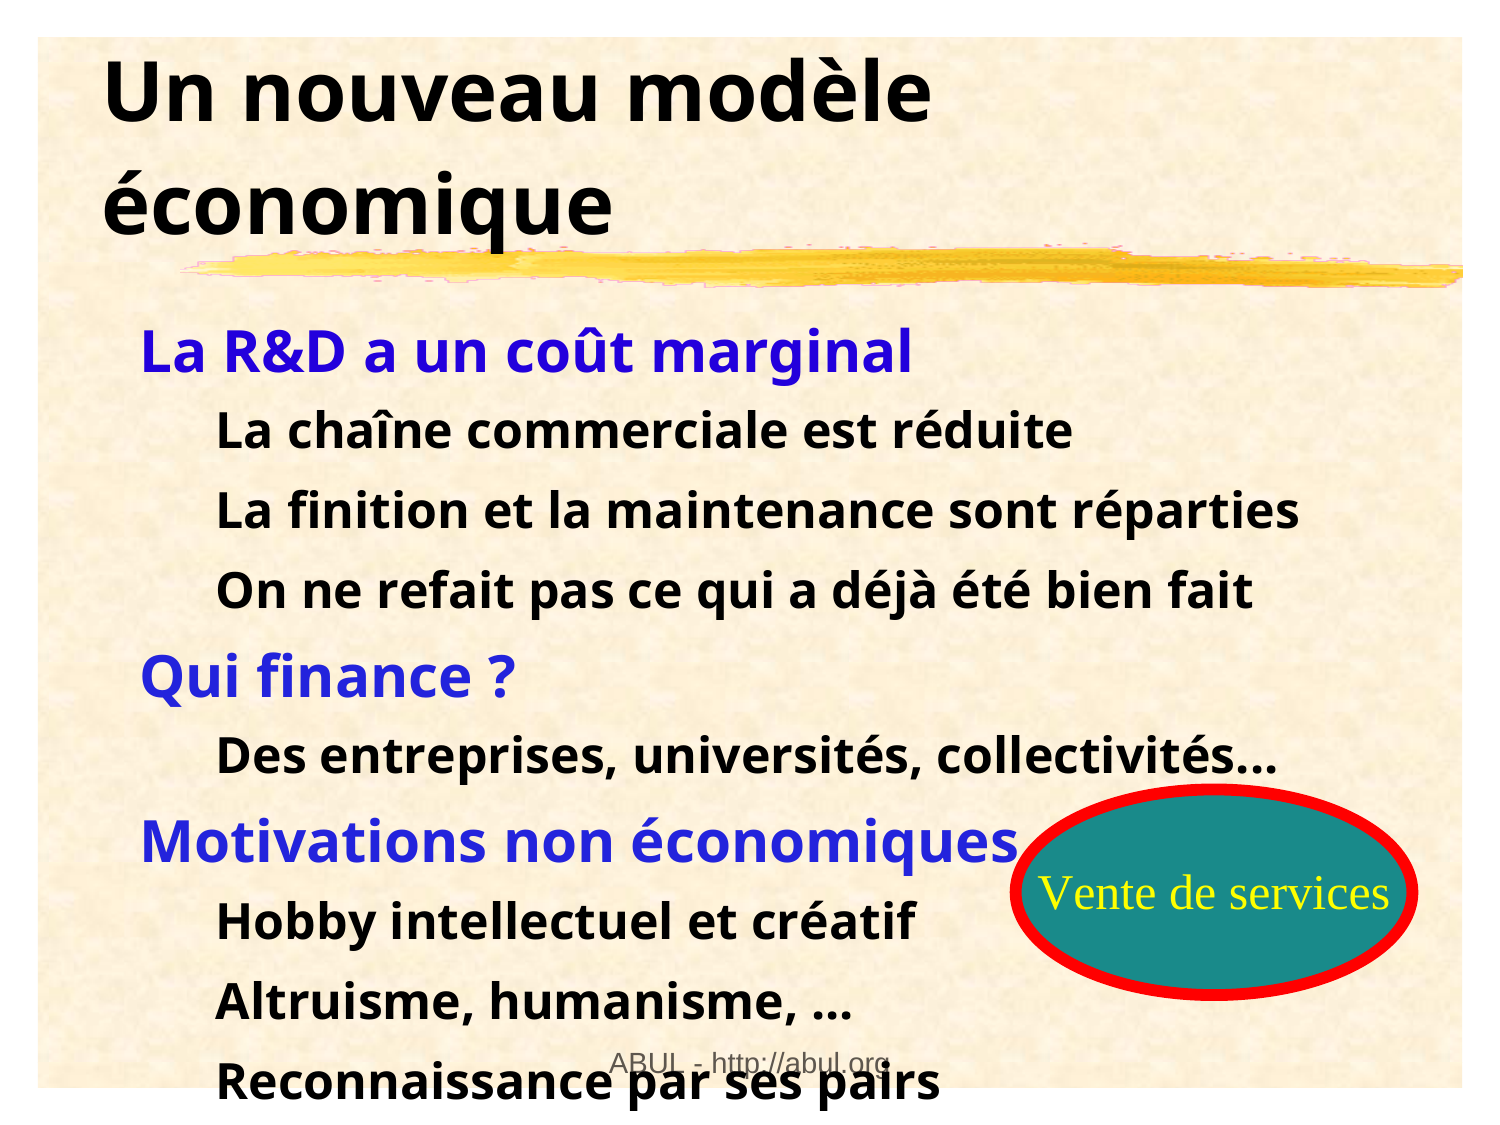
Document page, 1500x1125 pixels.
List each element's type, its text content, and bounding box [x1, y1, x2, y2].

picture [852, 1059, 860, 1071]
picture [759, 1077, 769, 1082]
picture [633, 1055, 642, 1061]
picture [748, 1059, 755, 1071]
picture [827, 1077, 838, 1088]
picture [732, 1059, 737, 1071]
picture [37, 37, 1463, 1088]
picture [536, 1077, 547, 1088]
picture [345, 1077, 356, 1088]
picture [258, 1077, 268, 1082]
picture [227, 1069, 236, 1079]
picture [633, 1064, 643, 1071]
picture [594, 1077, 604, 1082]
picture [878, 1059, 886, 1072]
picture [378, 1077, 389, 1088]
list La R&D a un coût marginal La chaîne commerciale est réduite La finition et la maintenance sont réparties On ne refait pas ce qui a déjà été bien fait Qui finance ? Des entreprises, universités, collectivités... Motivations non économiques Hobby intellectuel et créatif Altruisme, humanisme, ... Reconnaissance par ses pairs [121, 309, 1396, 1014]
picture [788, 1065, 795, 1071]
picture [313, 1077, 324, 1088]
text_box Vente de services [1015, 789, 1413, 996]
picture [637, 1077, 648, 1088]
title Un nouveau modèle économique [101, 39, 1463, 253]
